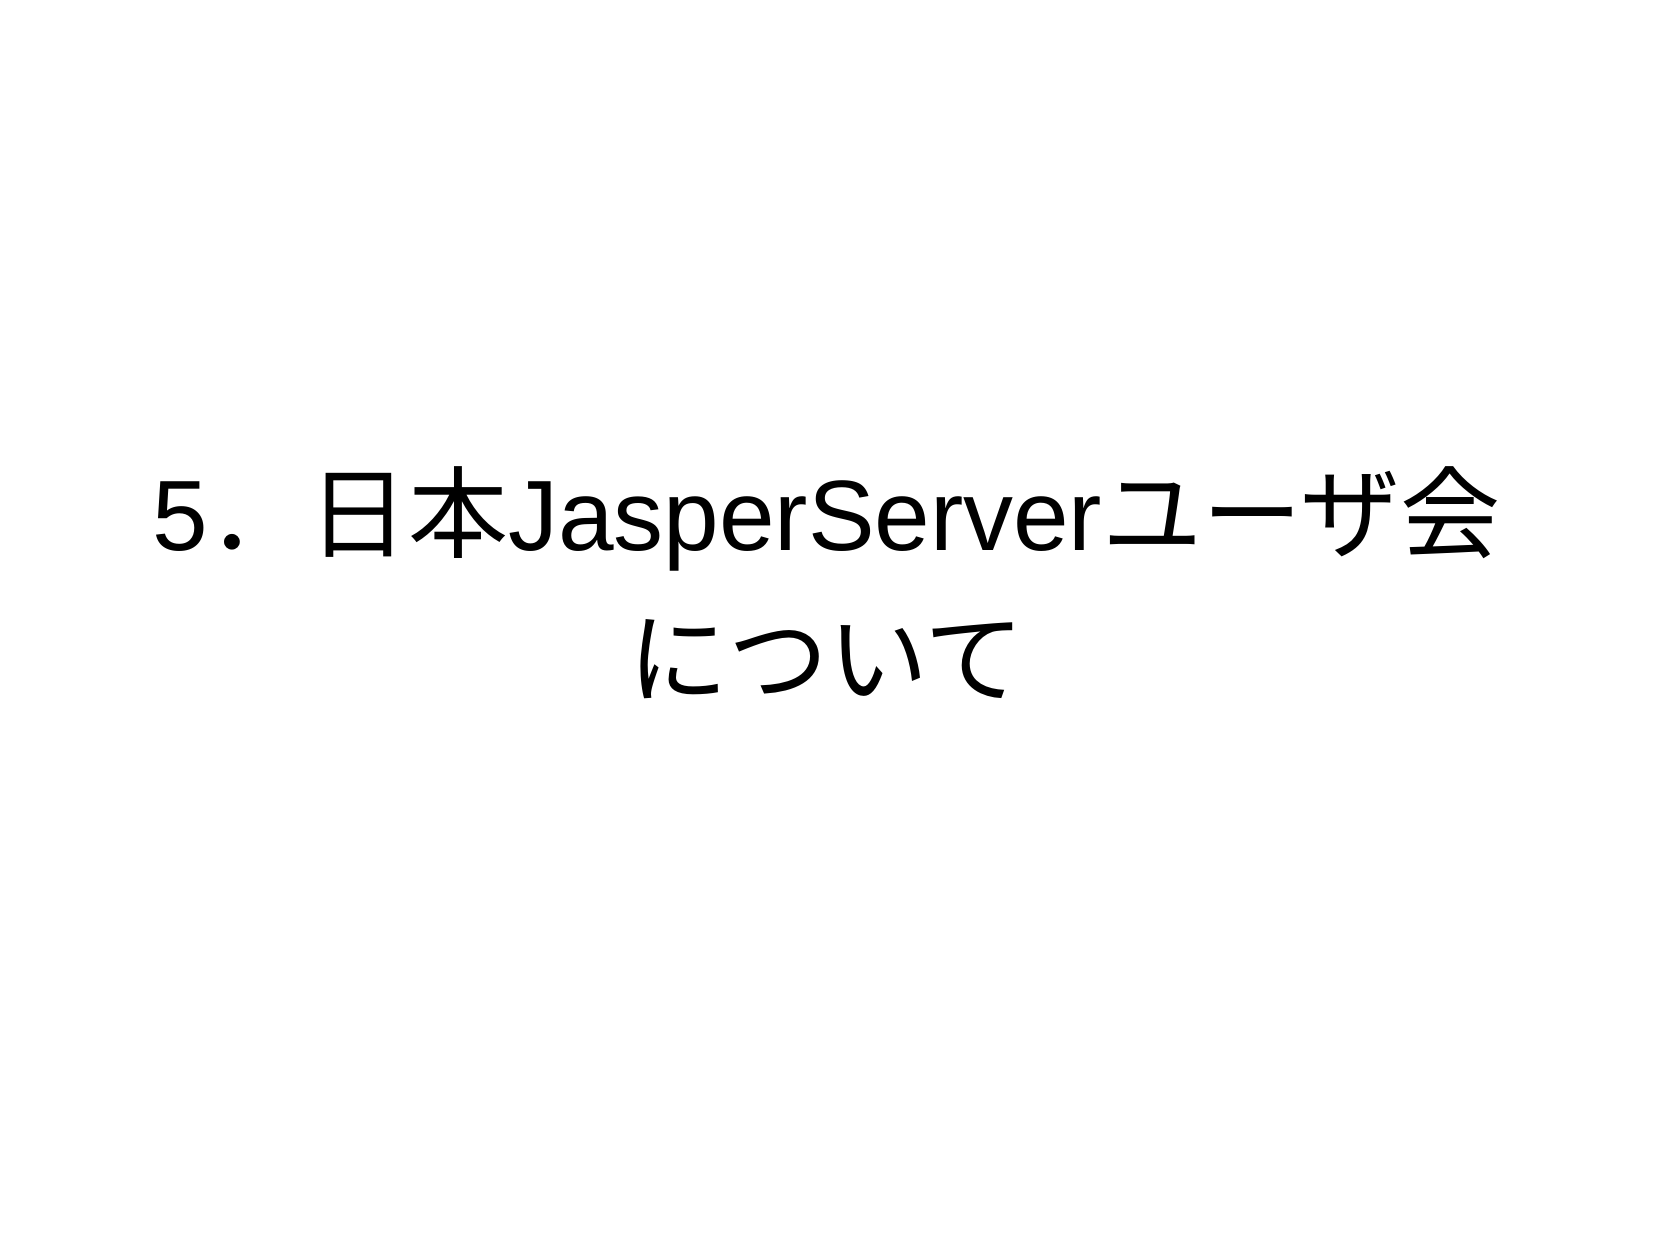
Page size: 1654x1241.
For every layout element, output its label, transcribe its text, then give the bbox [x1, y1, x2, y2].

subtitle 5．日本JasperServerユーザ会 について [82, 49, 1571, 1109]
